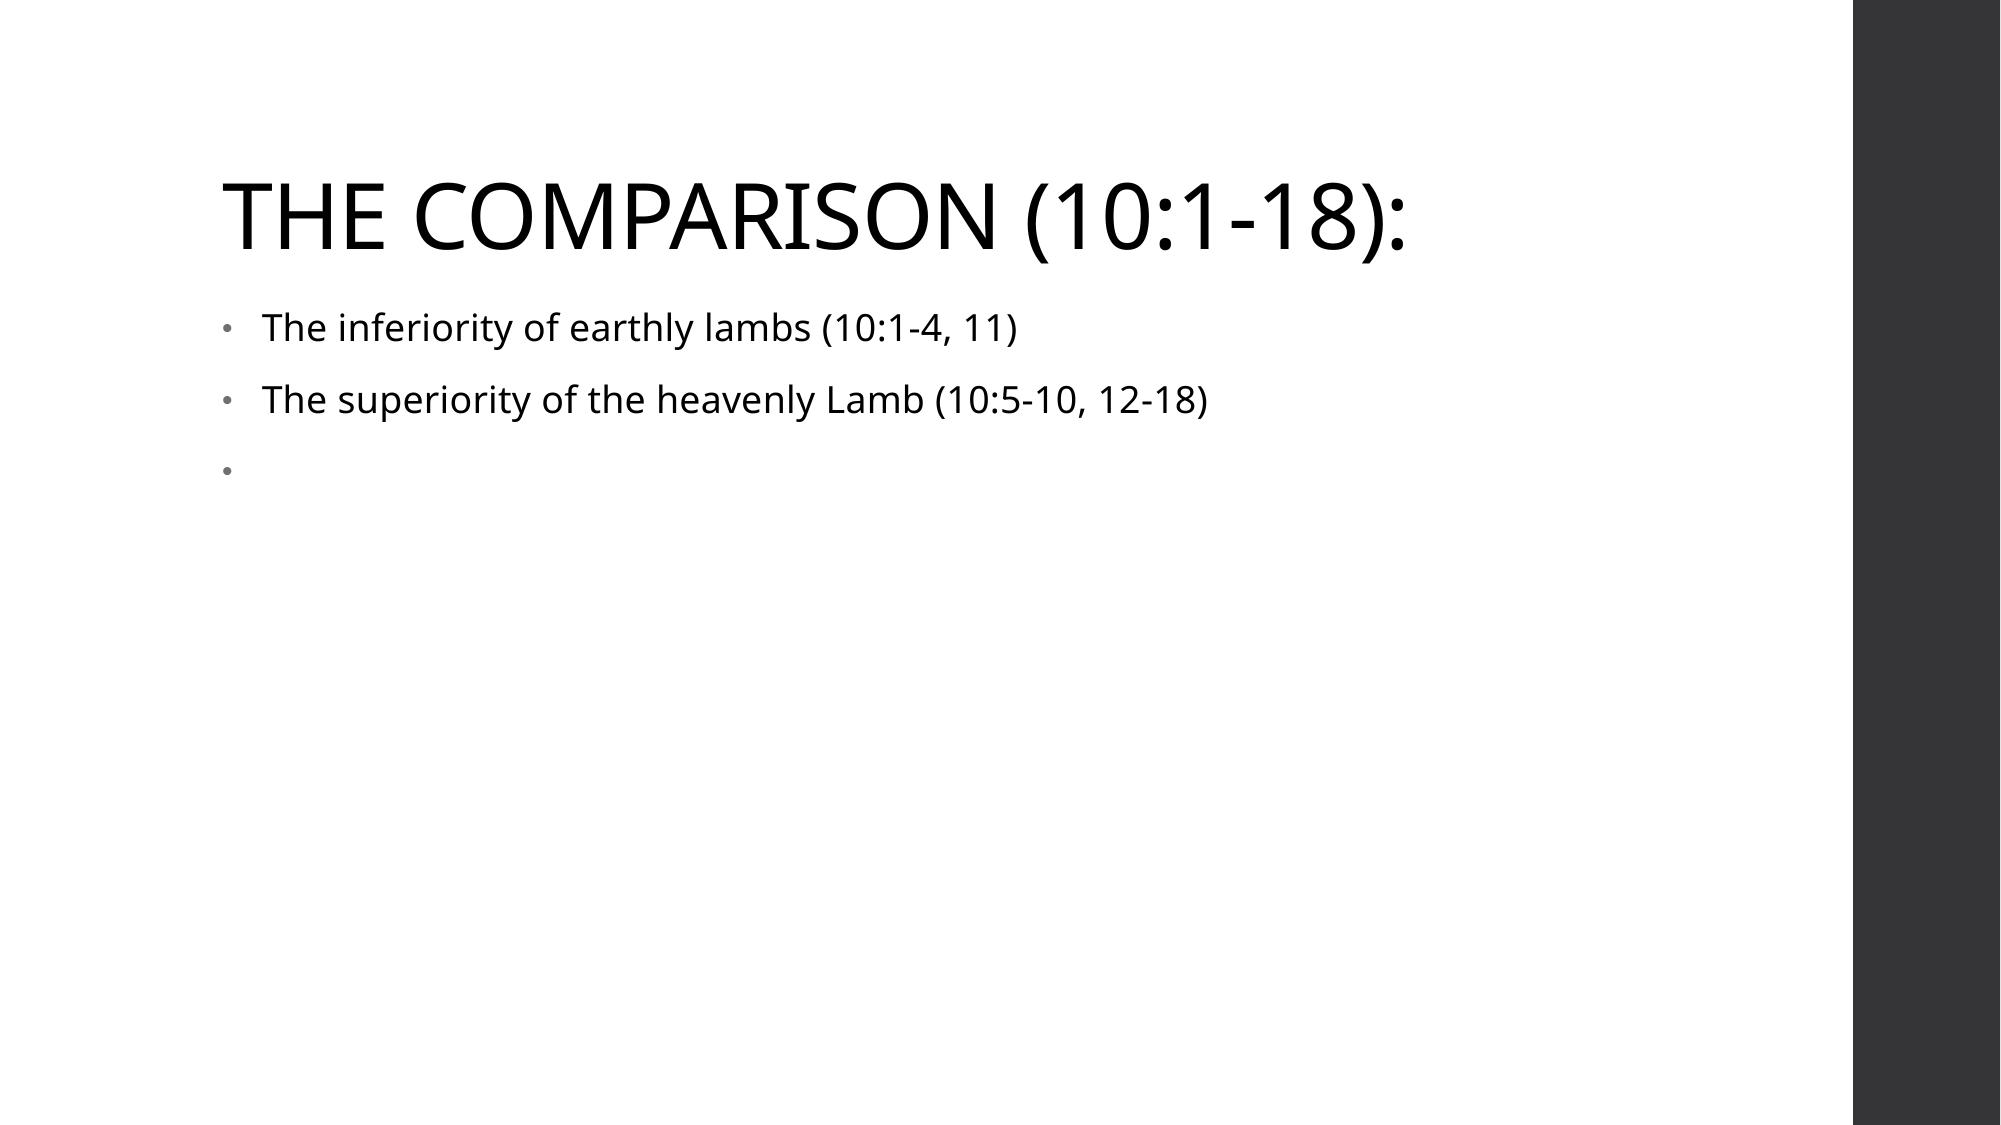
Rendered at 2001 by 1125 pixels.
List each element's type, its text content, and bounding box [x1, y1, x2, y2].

title THE COMPARISON (10:1-18): [206, 60, 1797, 278]
list The inferiority of earthly lambs (10:1-4, 11) The superiority of the heavenly Lamb (10:5-10, 12-18) [206, 299, 1617, 1014]
